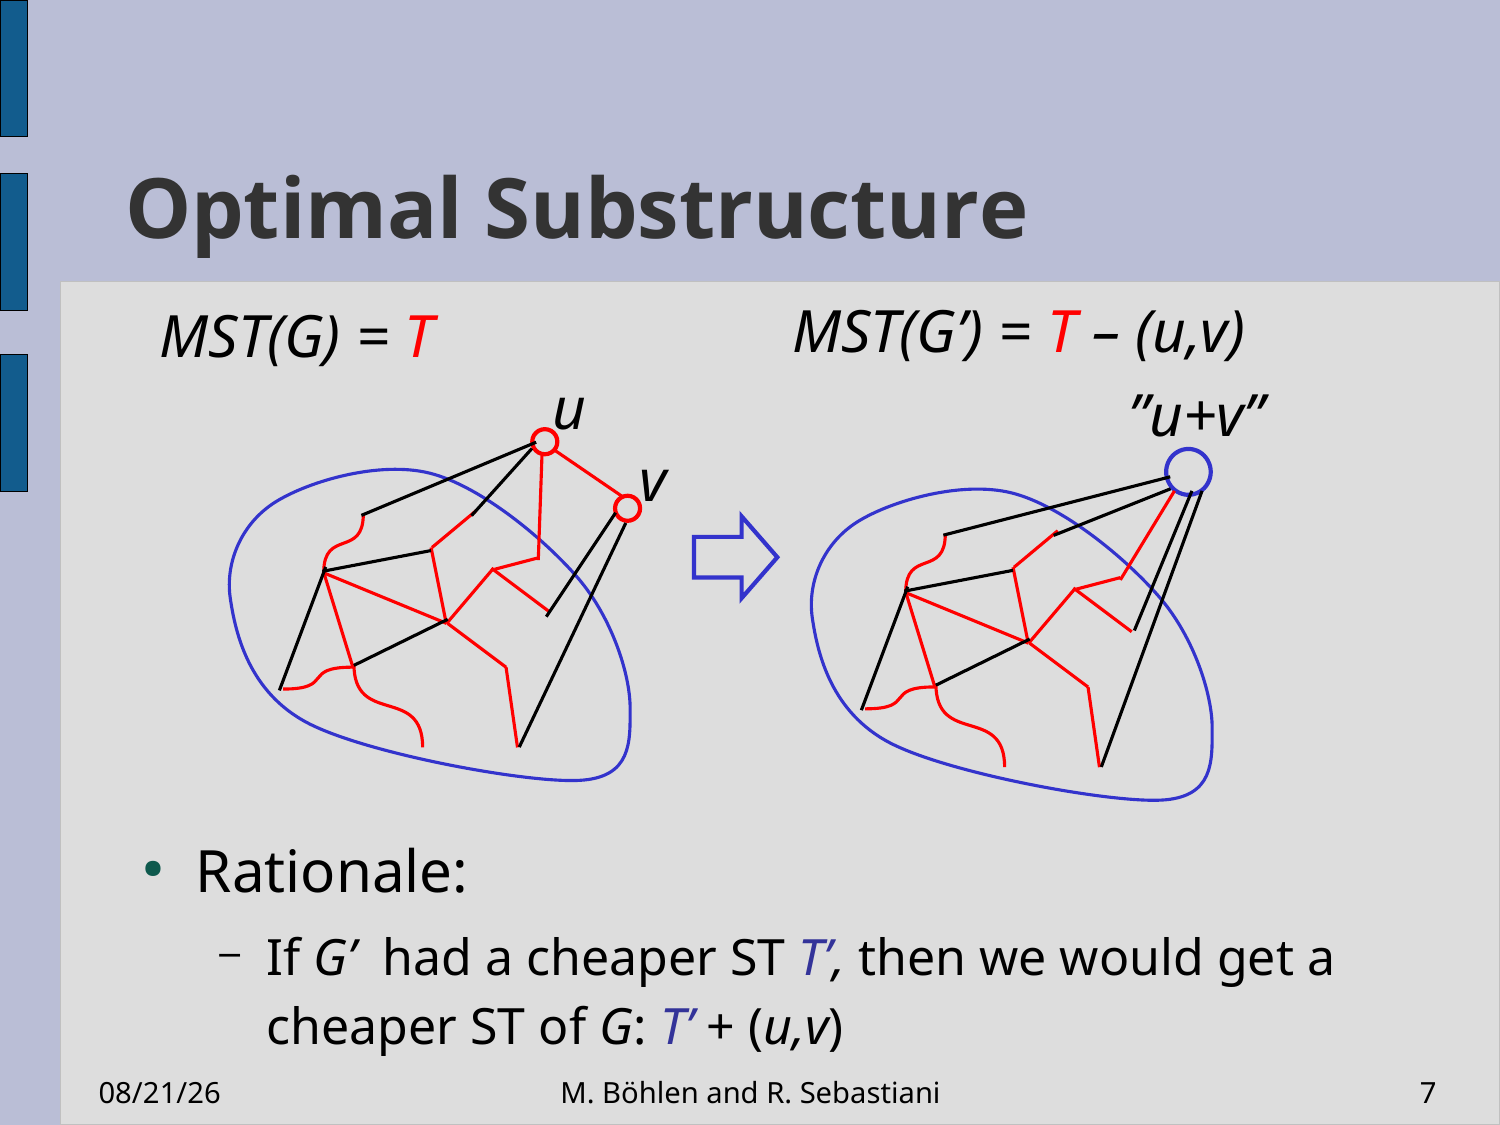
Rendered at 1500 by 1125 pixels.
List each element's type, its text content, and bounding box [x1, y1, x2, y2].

text_box ”u+v” [1114, 366, 1280, 462]
text_box MST(G) = T [145, 287, 449, 383]
text_box MST(G’) = T – (u,v) [777, 283, 1261, 378]
text_box v [624, 431, 682, 526]
list Rationale: If G’ had a cheaper ST T’, then we would get a cheaper ST of G: T’ + (u,v) [110, 822, 1392, 1089]
title Optimal Substructure [110, 67, 1392, 271]
text_box u [537, 360, 602, 455]
